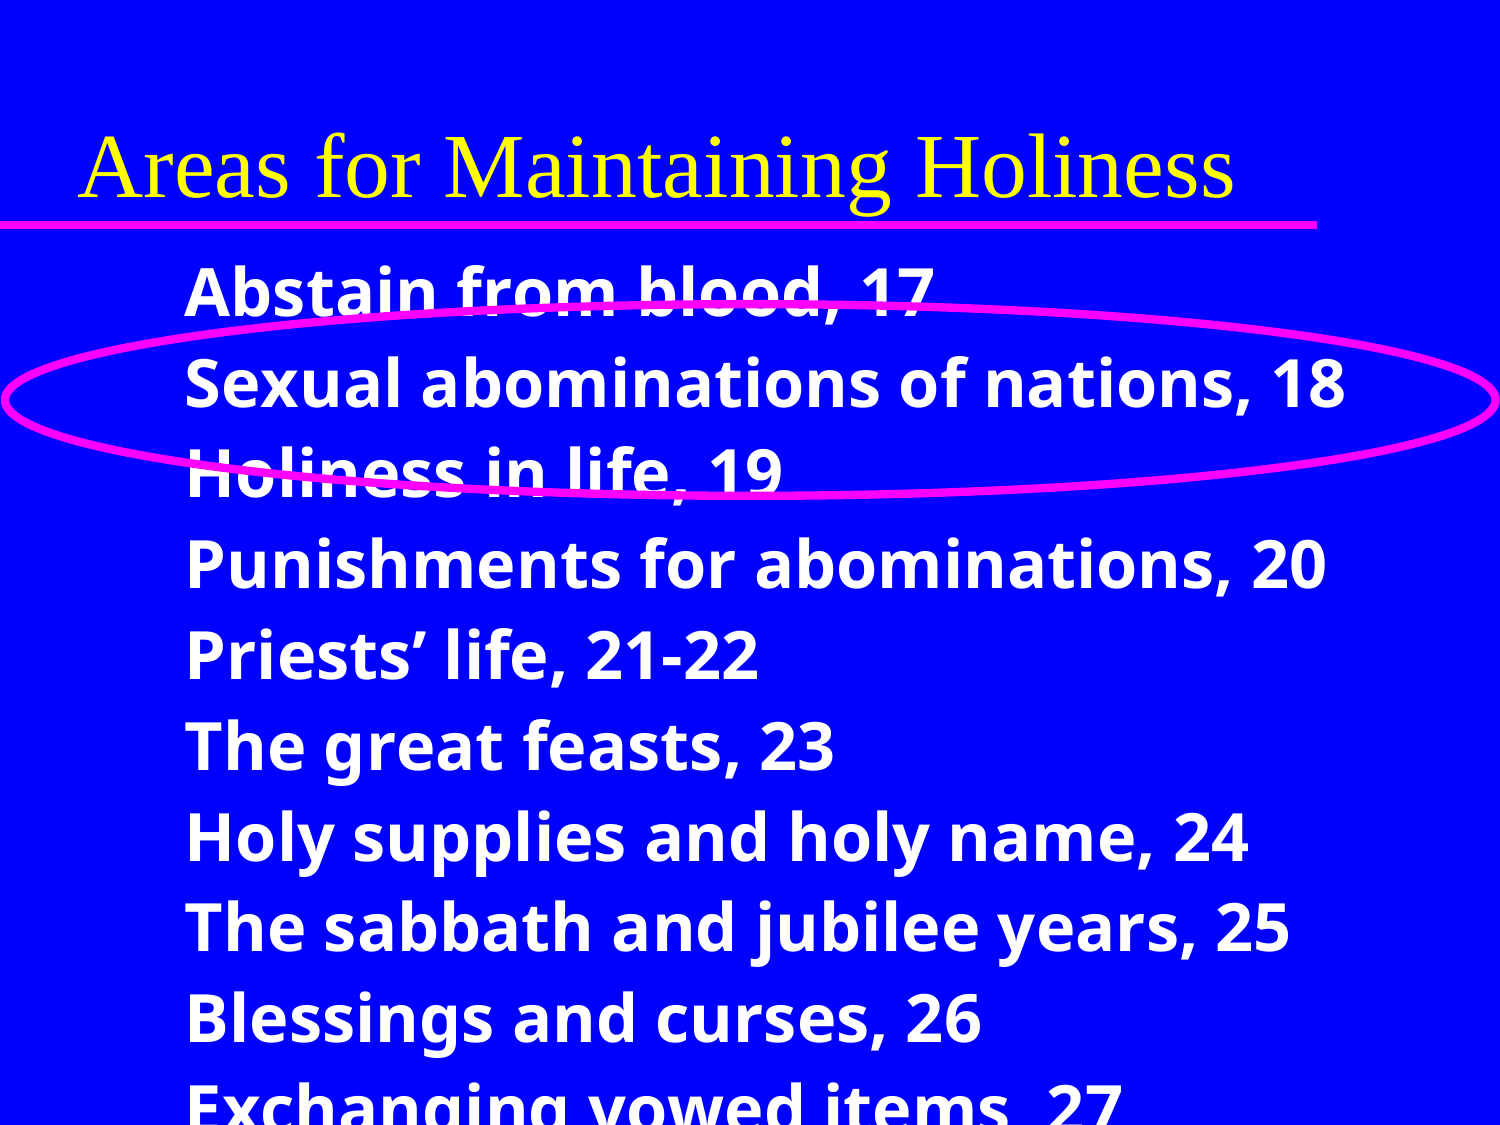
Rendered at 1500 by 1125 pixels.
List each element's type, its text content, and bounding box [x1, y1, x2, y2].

list Abstain from blood, 17 Sexual abominations of nations, 18 Holiness in life, 19 Punishments for abominations, 20 Priests’ life, 21-22 The great feasts, 23 Holy supplies and holy name, 24 The sabbath and jubilee years, 25 Blessings and curses, 26 Exchanging vowed items, 27 [169, 237, 1438, 358]
list Abstain from blood, 17 Sexual abominations of nations, 18 Holiness in life, 19 Punishments for abominations, 20 Priests’ life, 21-22 The great feasts, 23 Holy supplies and holy name, 24 The sabbath and jubilee years, 25 Blessings and curses, 26 Exchanging vowed items, 27 [169, 442, 1438, 1125]
list Abstain from blood, 17 Sexual abominations of nations, 18 Holiness in life, 19 Punishments for abominations, 20 Priests’ life, 21-22 The great feasts, 23 Holy supplies and holy name, 24 The sabbath and jubilee years, 25 Blessings and curses, 26 Exchanging vowed items, 27 [169, 309, 1438, 491]
title Areas for Maintaining Holiness [62, 43, 1338, 225]
